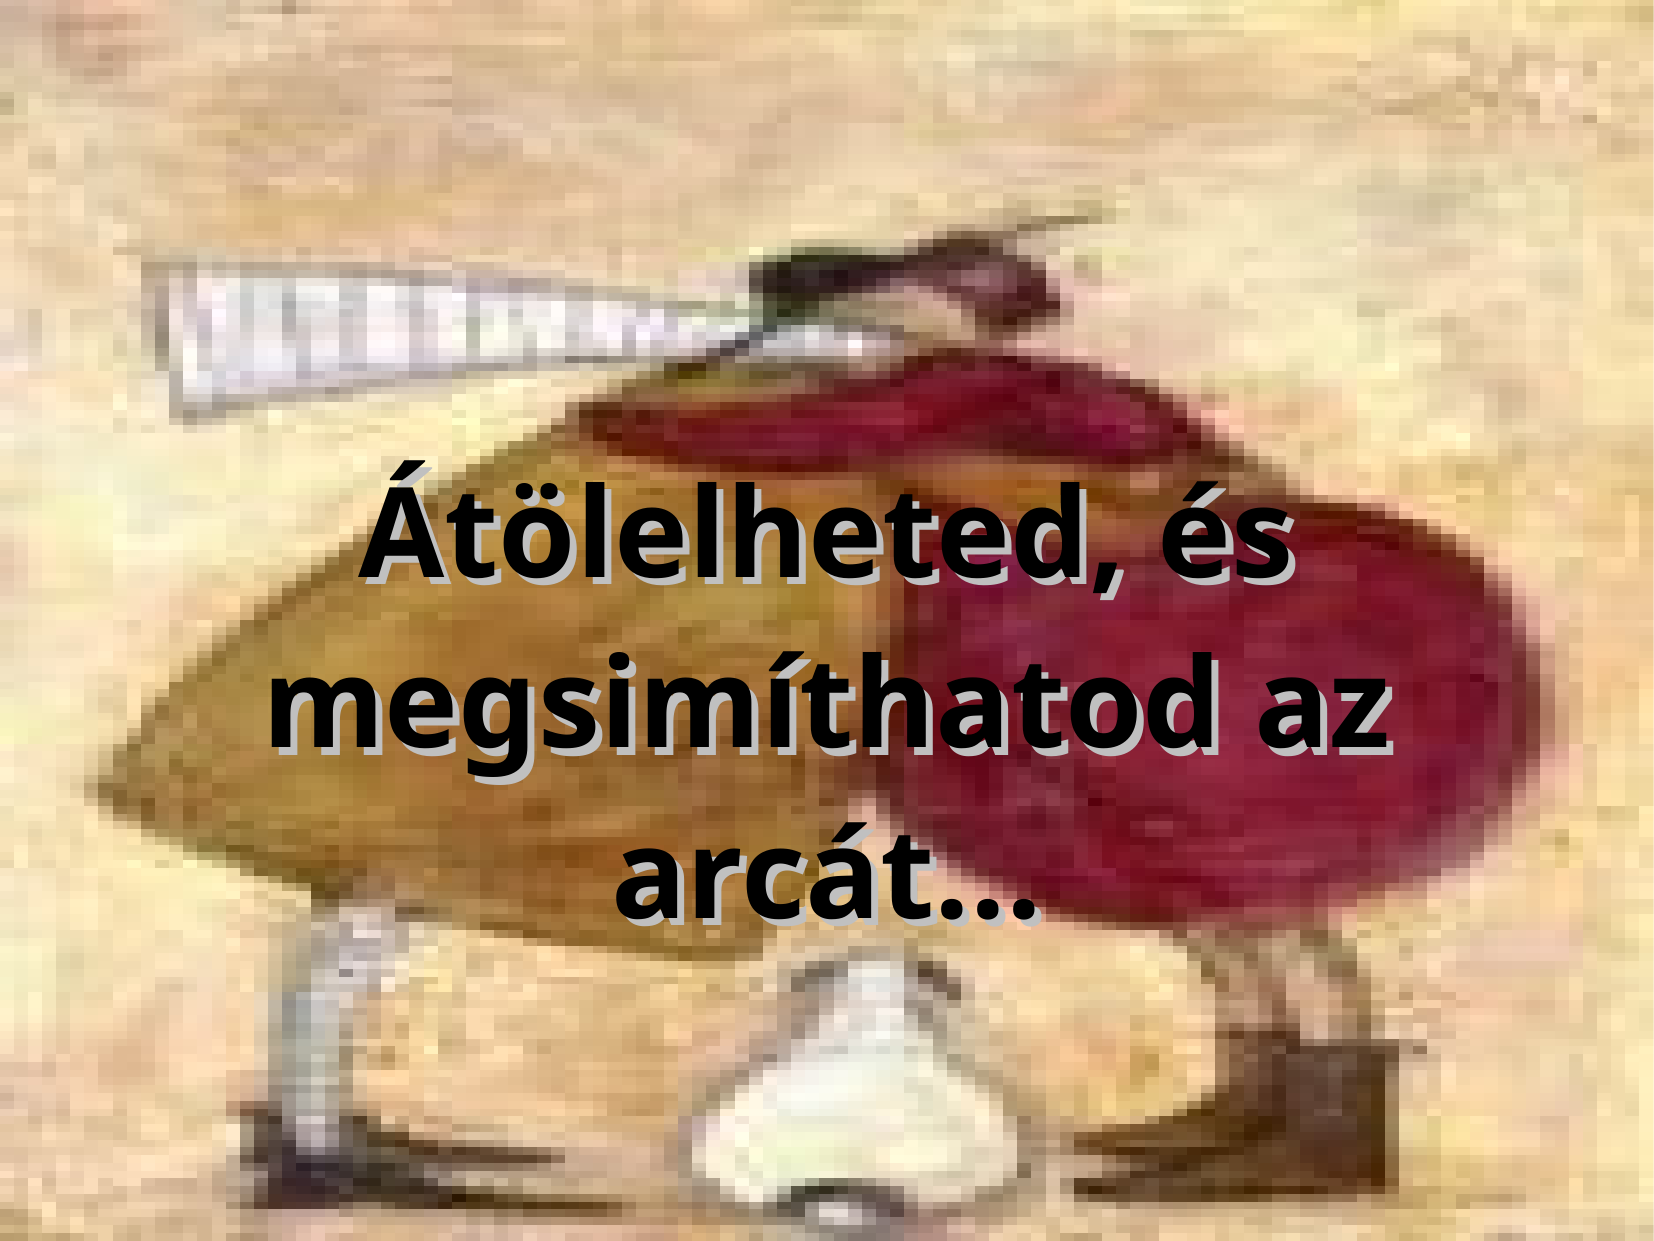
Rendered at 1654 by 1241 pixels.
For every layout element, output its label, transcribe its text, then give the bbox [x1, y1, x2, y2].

subtitle Átölelheted, és megsimíthatod az arcát... [82, 290, 1571, 1109]
picture [0, 0, 1654, 1241]
